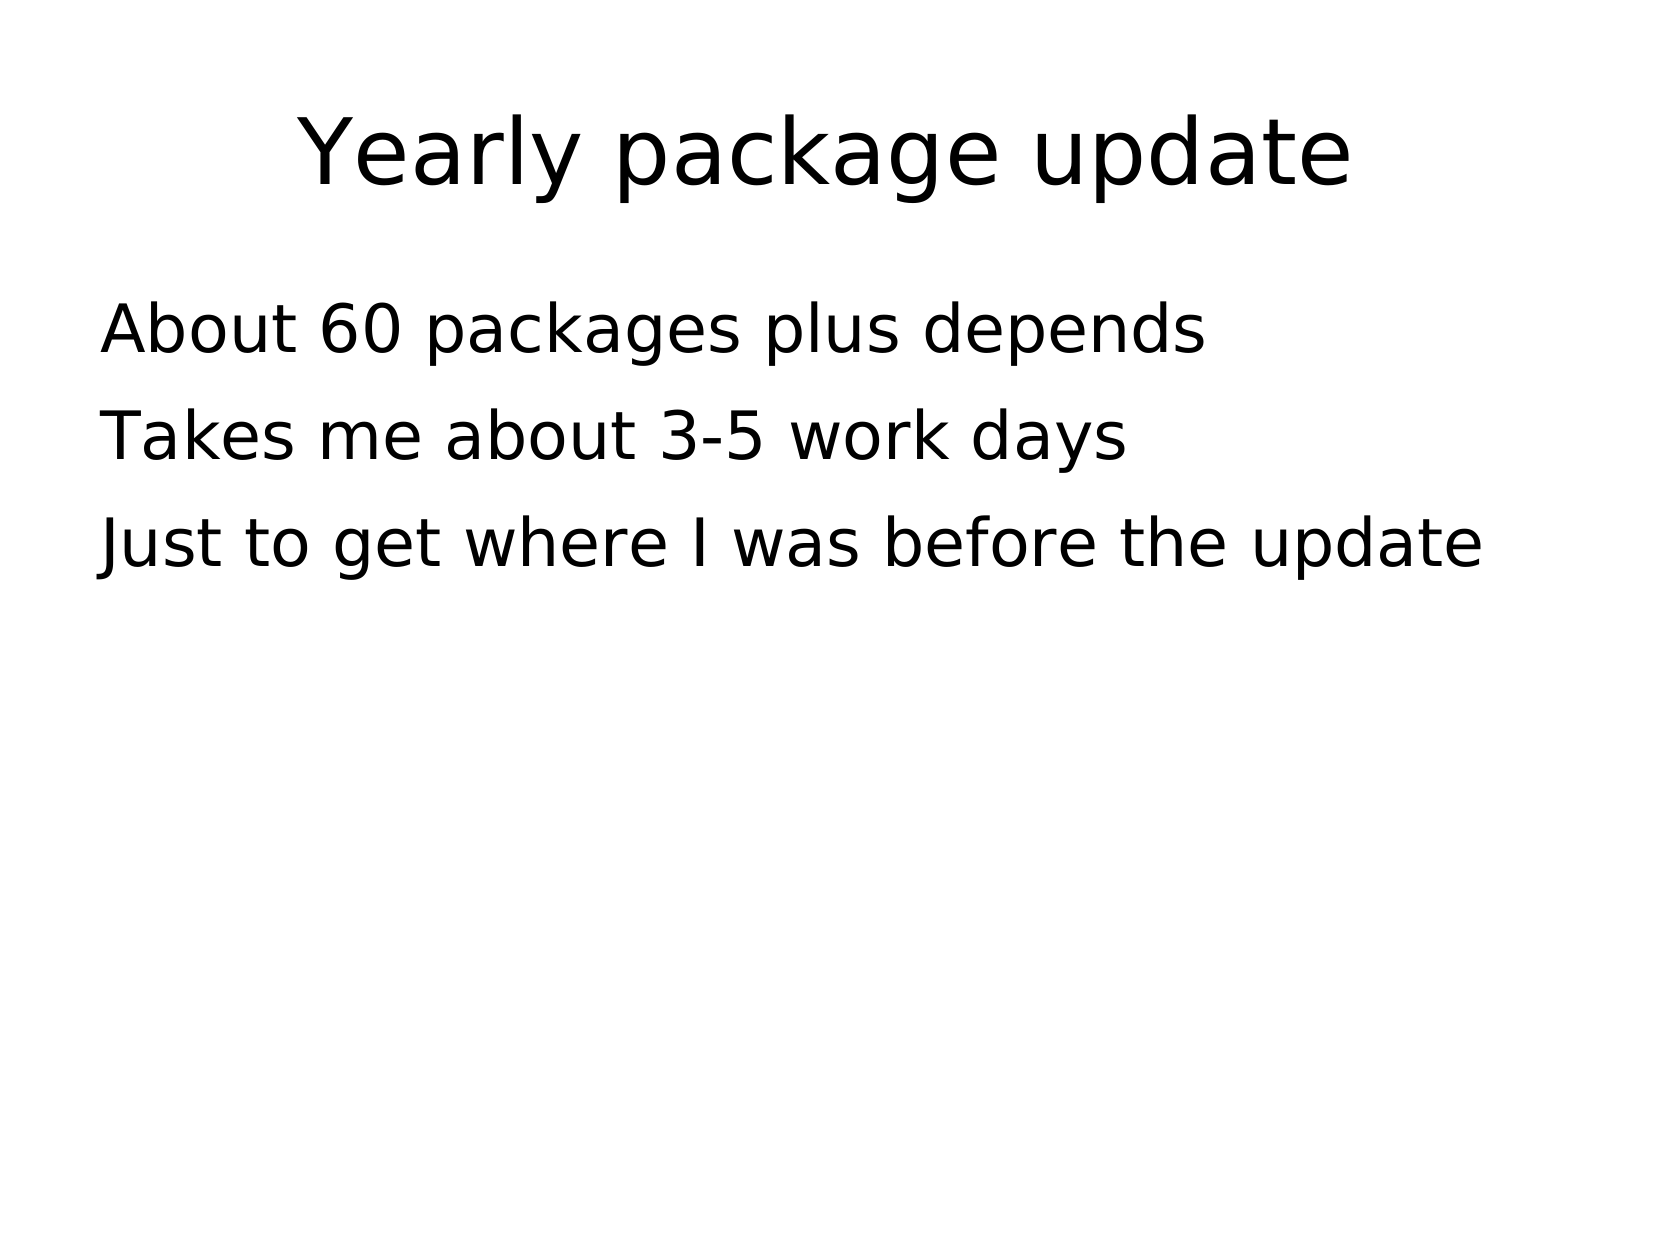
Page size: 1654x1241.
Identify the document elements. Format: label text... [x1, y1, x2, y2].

list About 60 packages plus depends Takes me about 3-5 work days Just to get where I was before the update [82, 290, 1571, 1094]
title Yearly package update [82, 56, 1571, 250]
